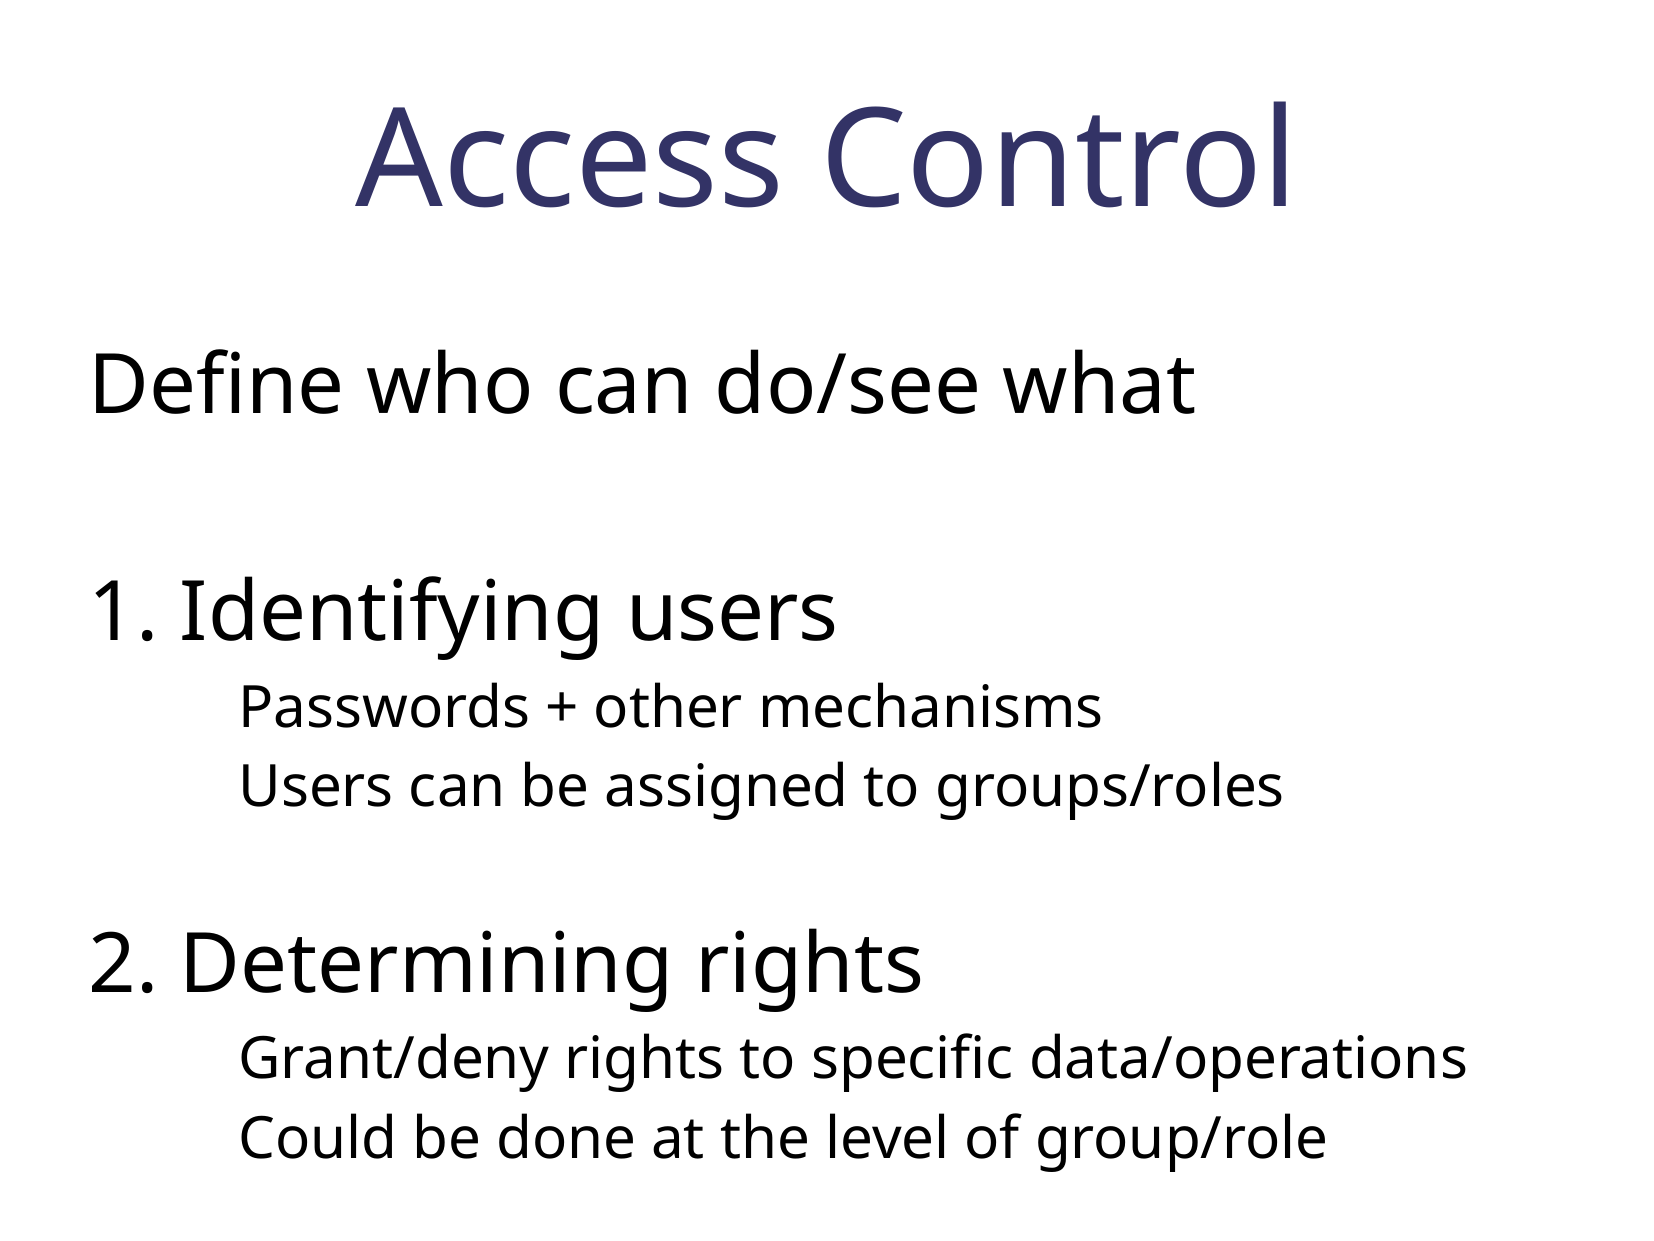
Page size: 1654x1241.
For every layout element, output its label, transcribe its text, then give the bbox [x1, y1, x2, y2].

subtitle Define who can do/see what 1. Identifying users Passwords + other mechanisms Users can be assigned to groups/roles 2. Determining rights Grant/deny rights to specific data/operations Could be done at the level of group/role [88, 324, 1577, 1129]
title Access Control [82, 56, 1571, 250]
